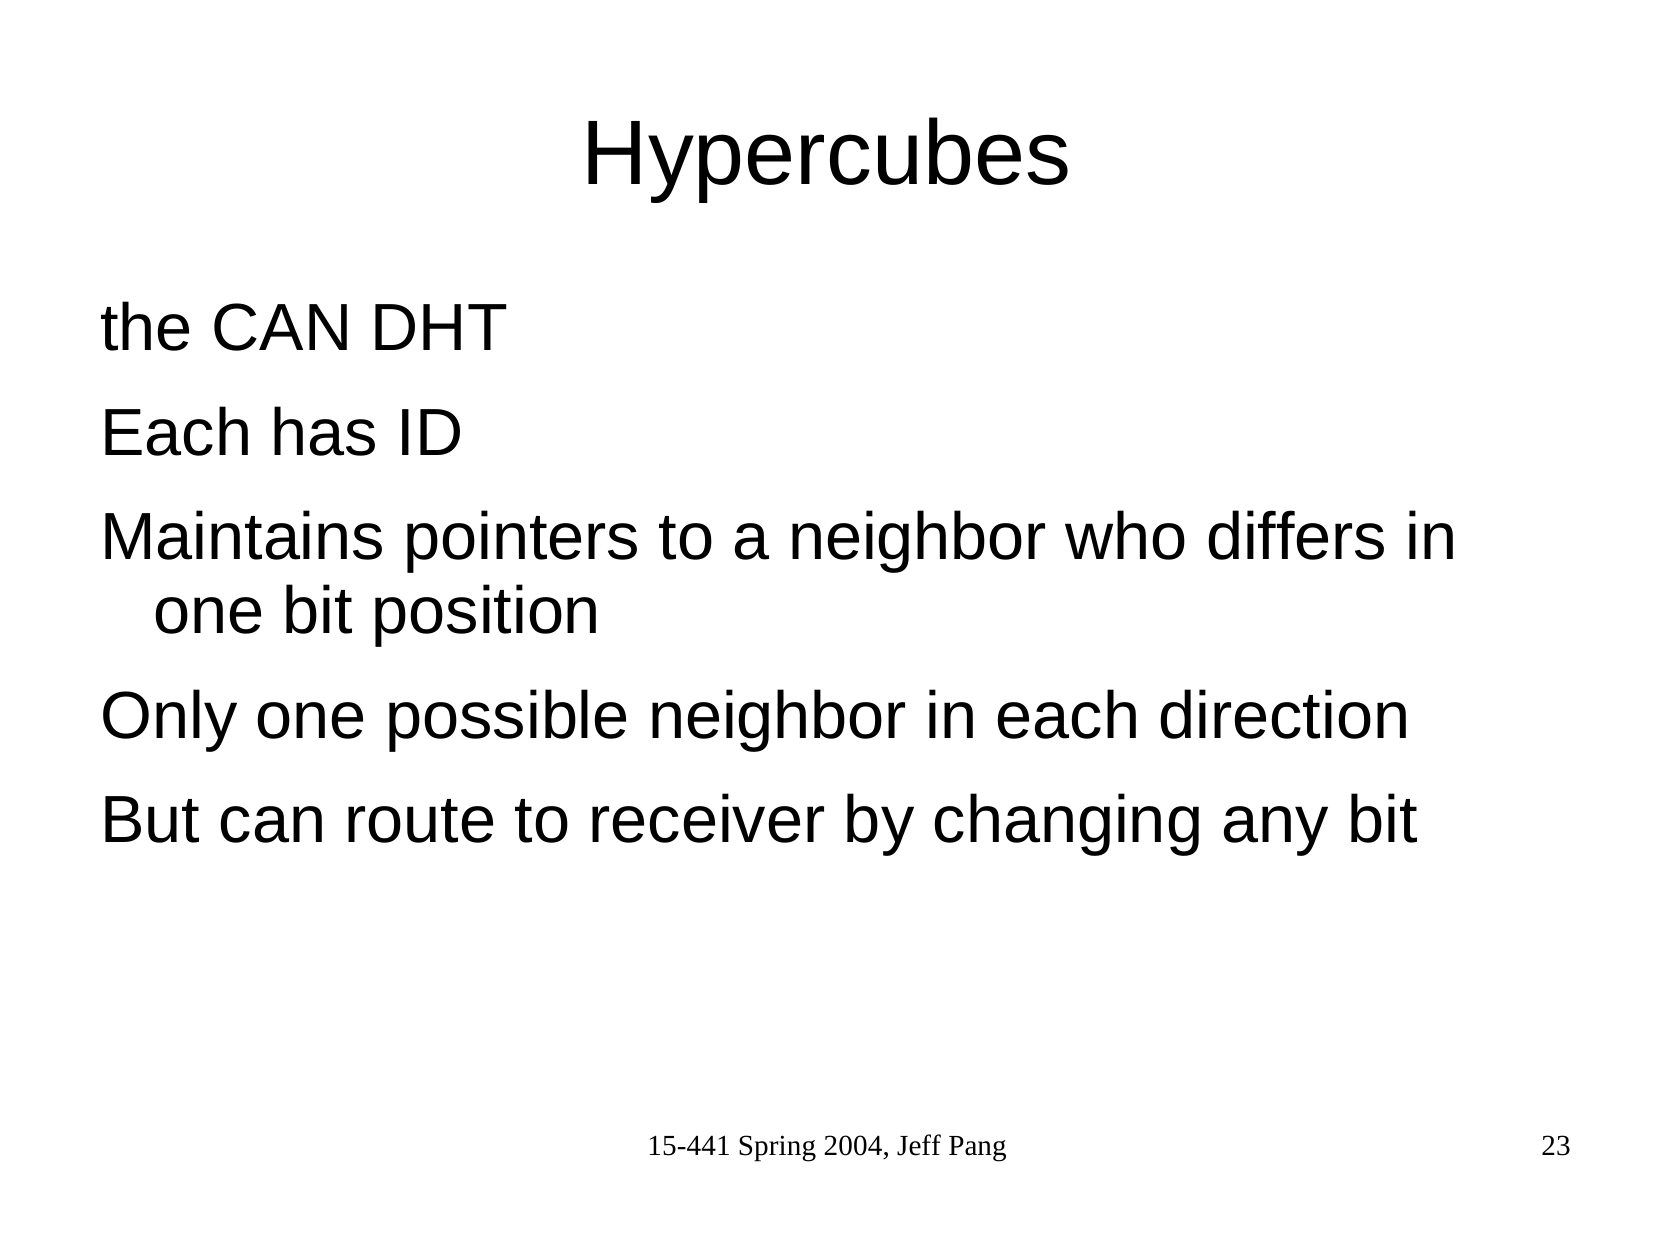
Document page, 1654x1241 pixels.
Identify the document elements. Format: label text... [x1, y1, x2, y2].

list the CAN DHT Each has ID Maintains pointers to a neighbor who differs in one bit position Only one possible neighbor in each direction But can route to receiver by changing any bit [82, 290, 1571, 1094]
title Hypercubes [82, 56, 1571, 250]
